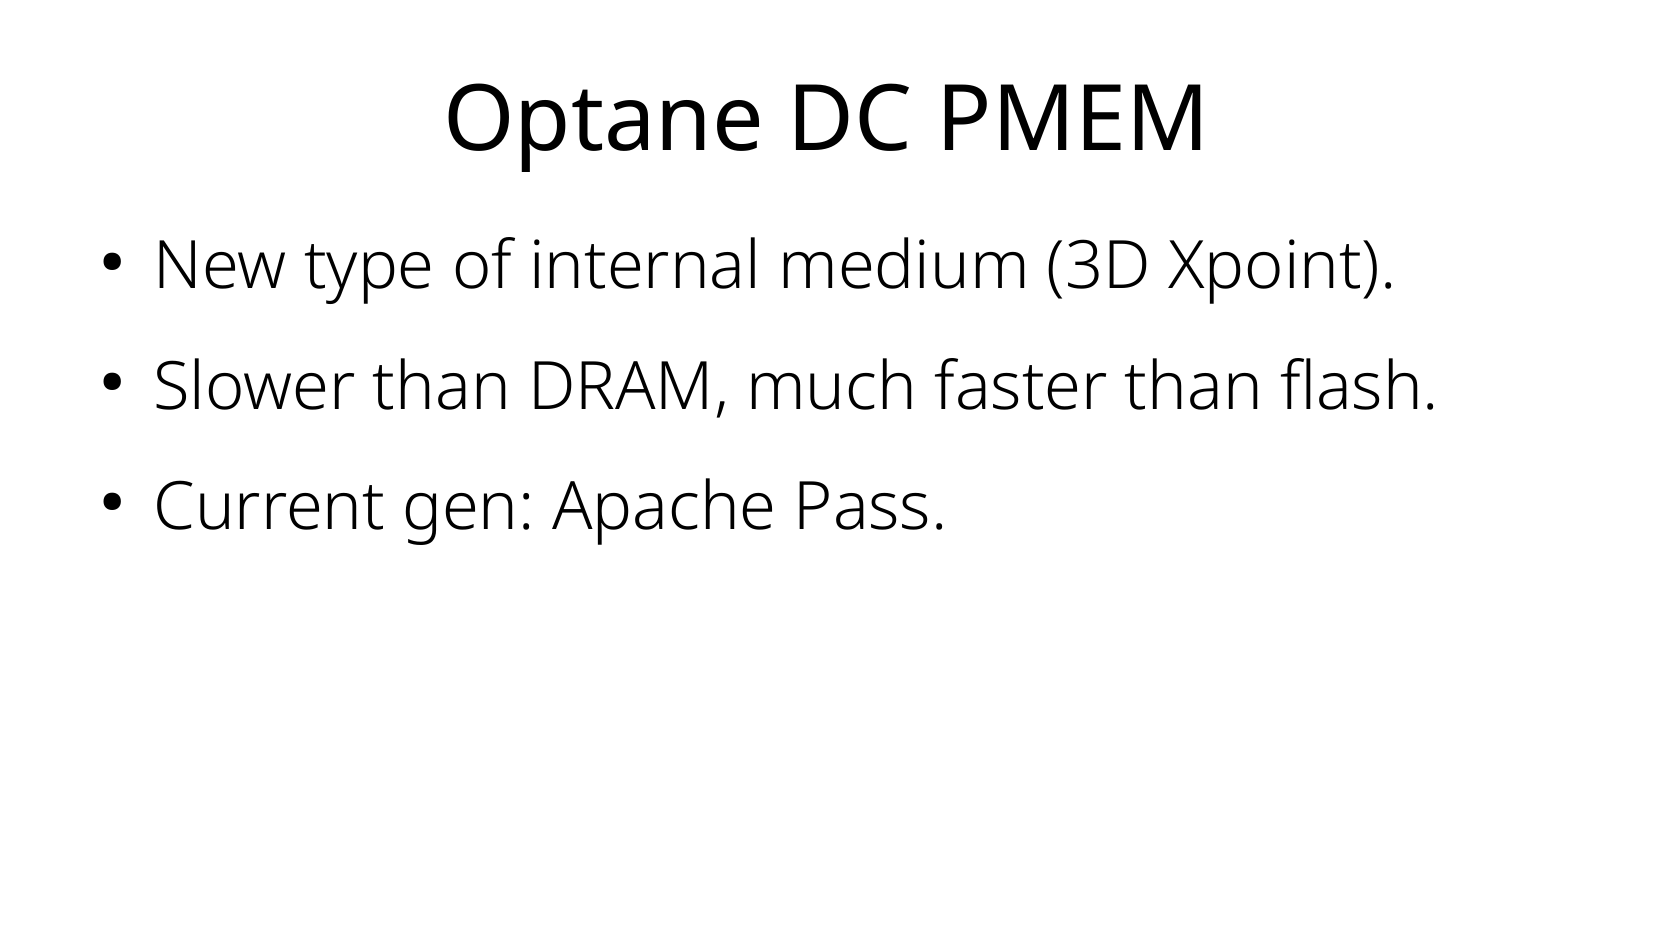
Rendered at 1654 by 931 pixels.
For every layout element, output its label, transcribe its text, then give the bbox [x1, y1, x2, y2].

title Optane DC PMEM [82, 37, 1571, 193]
list New type of internal medium (3D Xpoint). Slower than DRAM, much faster than flash. Current gen: Apache Pass. [82, 217, 1571, 758]
